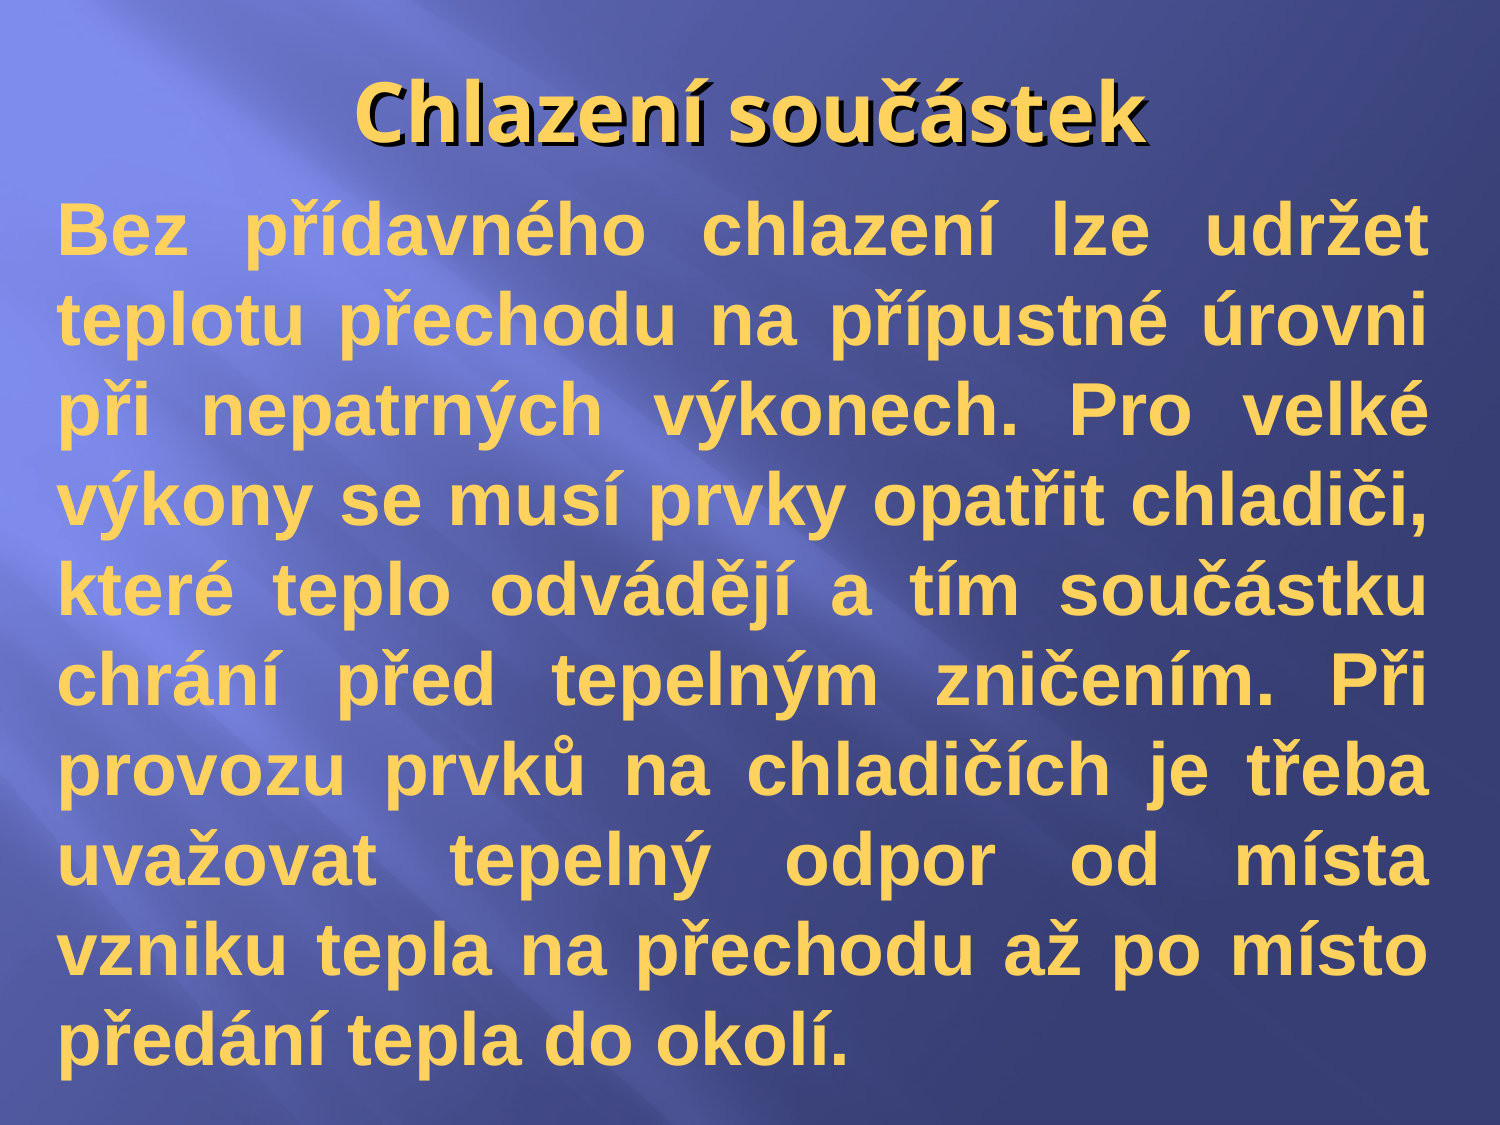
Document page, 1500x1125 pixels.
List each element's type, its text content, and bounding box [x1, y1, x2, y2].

picture [0, 0, 1500, 1125]
title Chlazení součástek [75, 45, 1426, 172]
text_box Bez přídavného chlazení lze udržet teplotu přechodu na přípustné úrovni při nepatrných výkonech. Pro velké výkony se musí prvky opatřit chladiči, které teplo odvádějí a tím součástku chrání před tepelným zničením. Při provozu prvků na chladičích je třeba uvažovat tepelný odpor od místa vzniku tepla na přechodu až po místo předání tepla do okolí. [41, 172, 1447, 1071]
